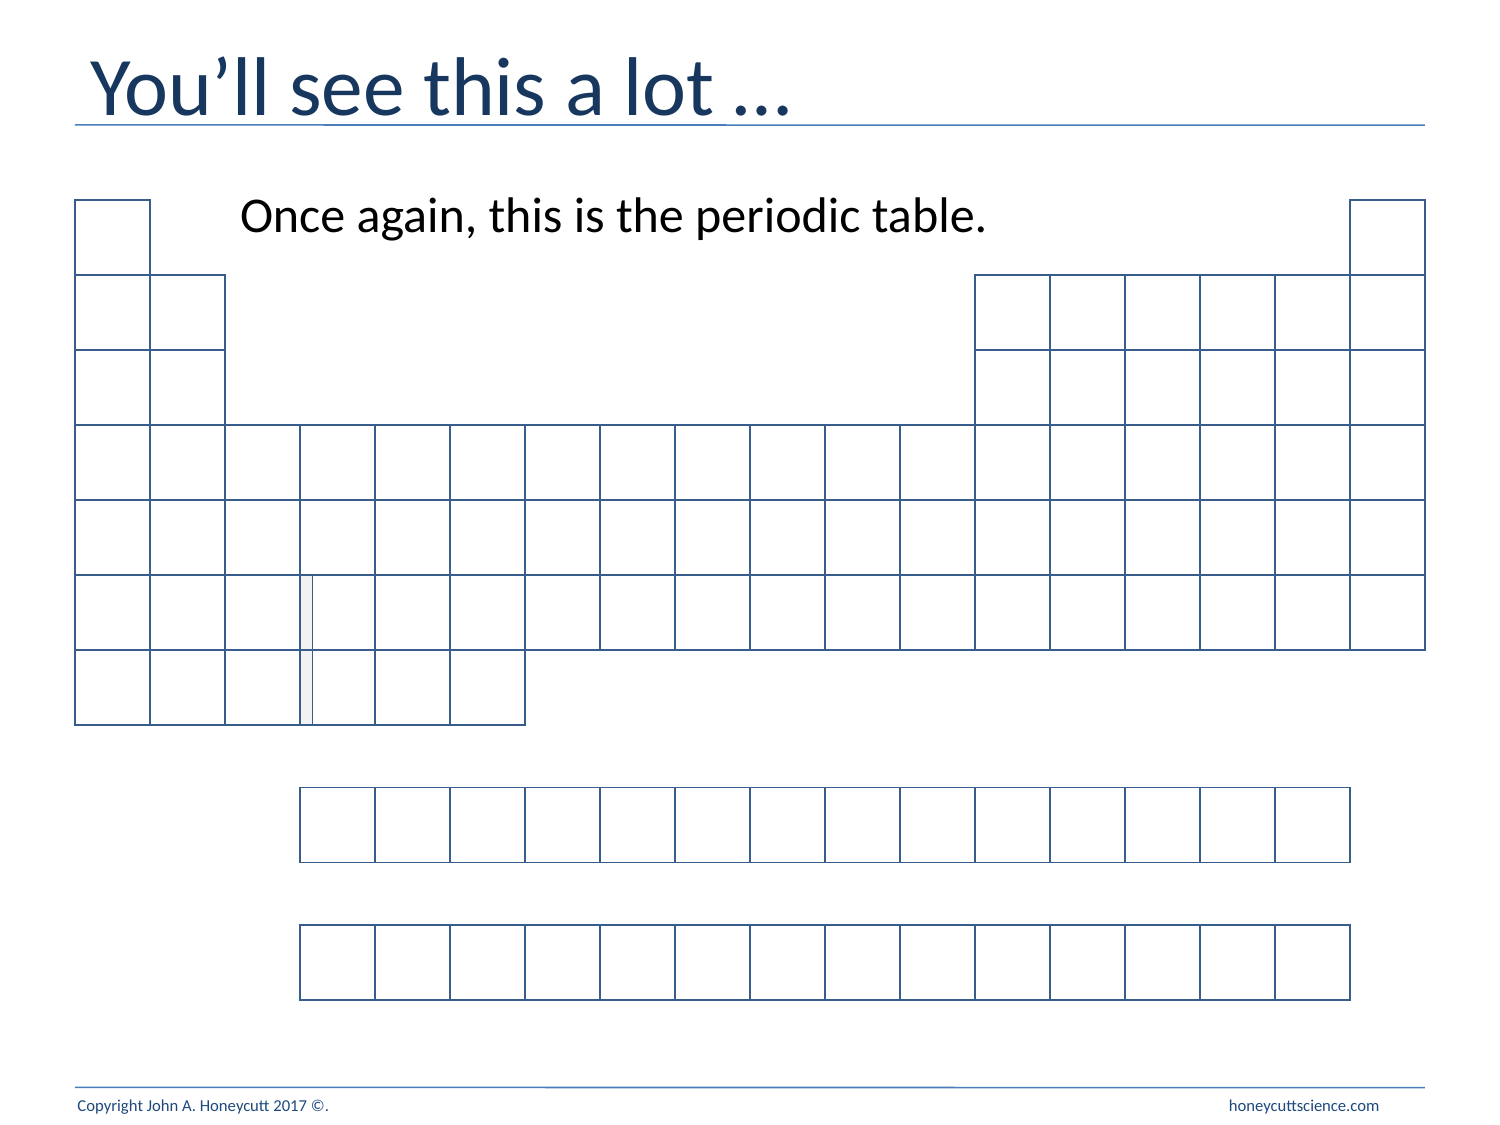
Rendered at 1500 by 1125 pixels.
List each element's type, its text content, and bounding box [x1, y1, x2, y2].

title You’ll see this a lot … [75, 45, 1425, 121]
text_box Once again, this is the periodic table. [225, 174, 1100, 251]
